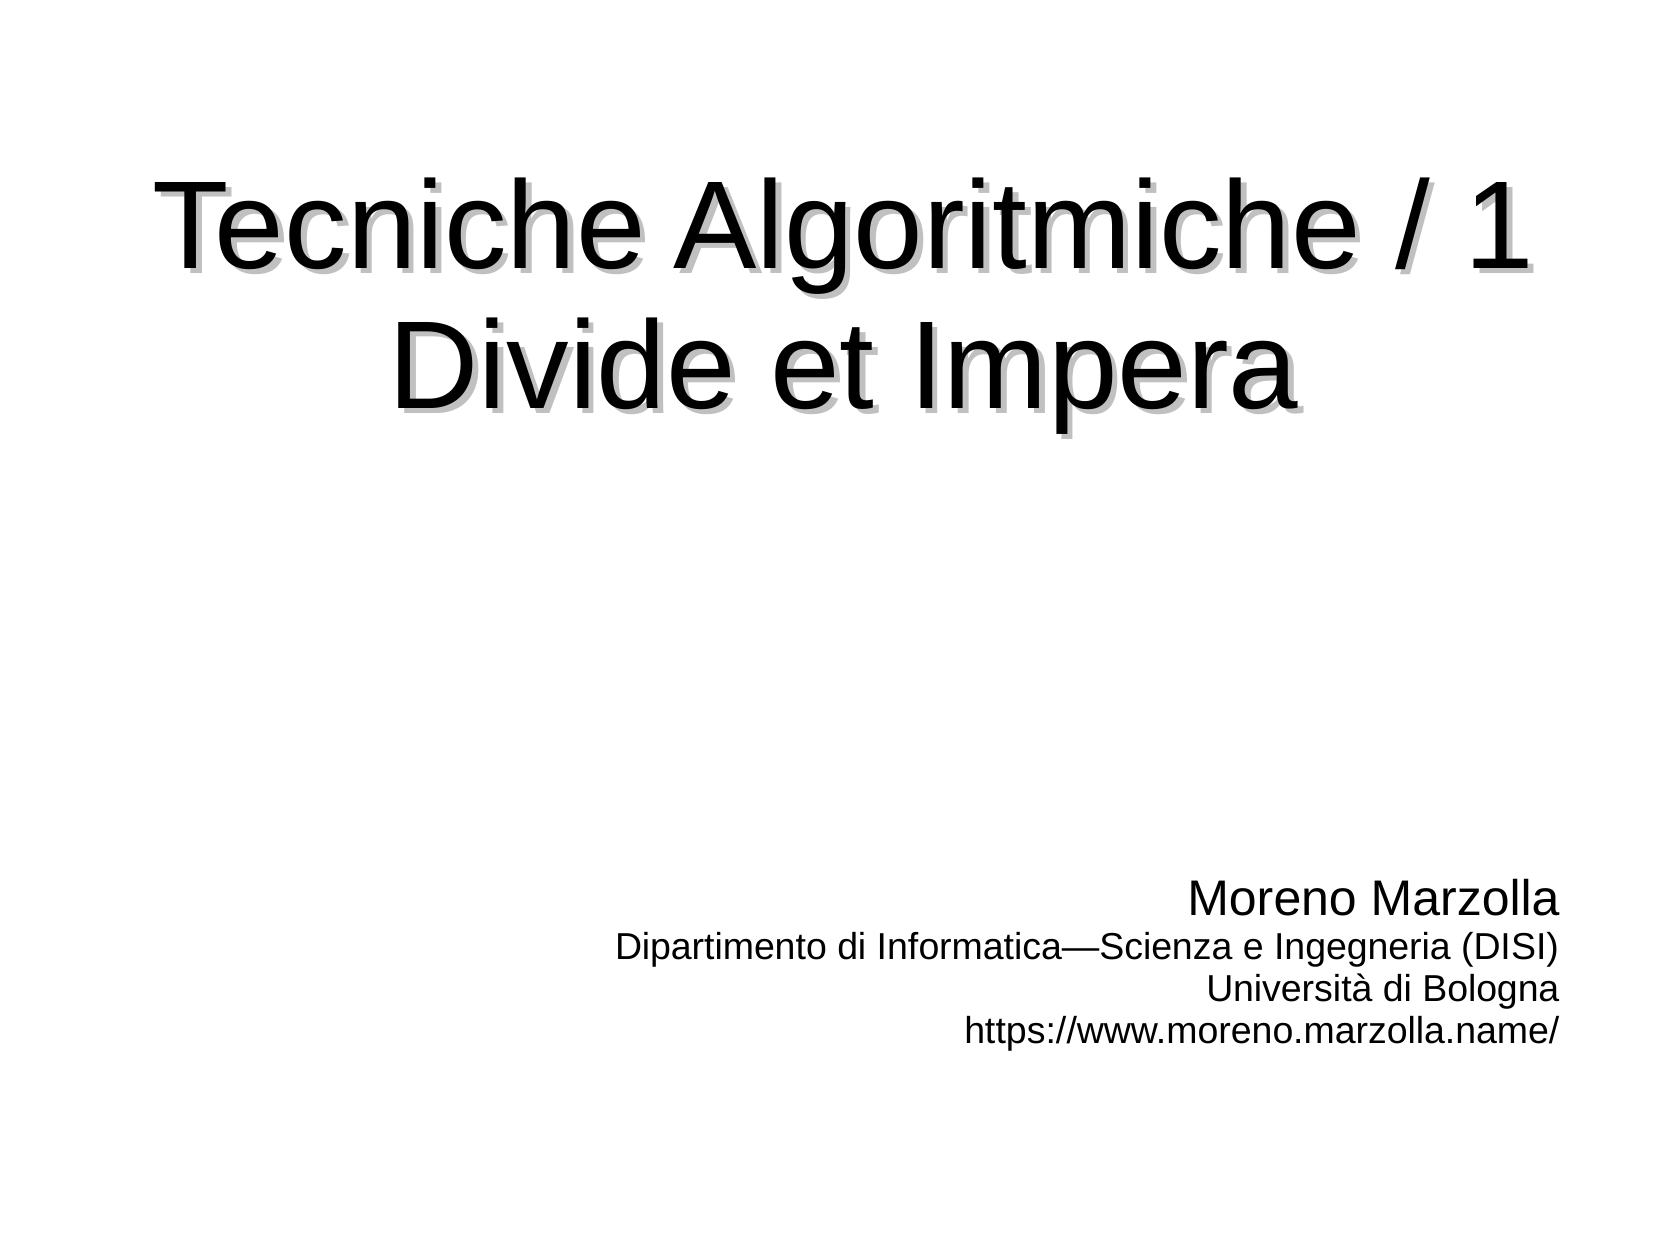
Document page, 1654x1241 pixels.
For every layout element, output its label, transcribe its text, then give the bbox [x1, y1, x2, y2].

text_box Tecniche Algoritmiche / 1 Divide et Impera [75, 147, 1613, 443]
text_box Moreno Marzolla Dipartimento di Informatica—Scienza e Ingegneria (DISI) Università di Bologna https://www.moreno.marzolla.name/ [600, 862, 1575, 1060]
